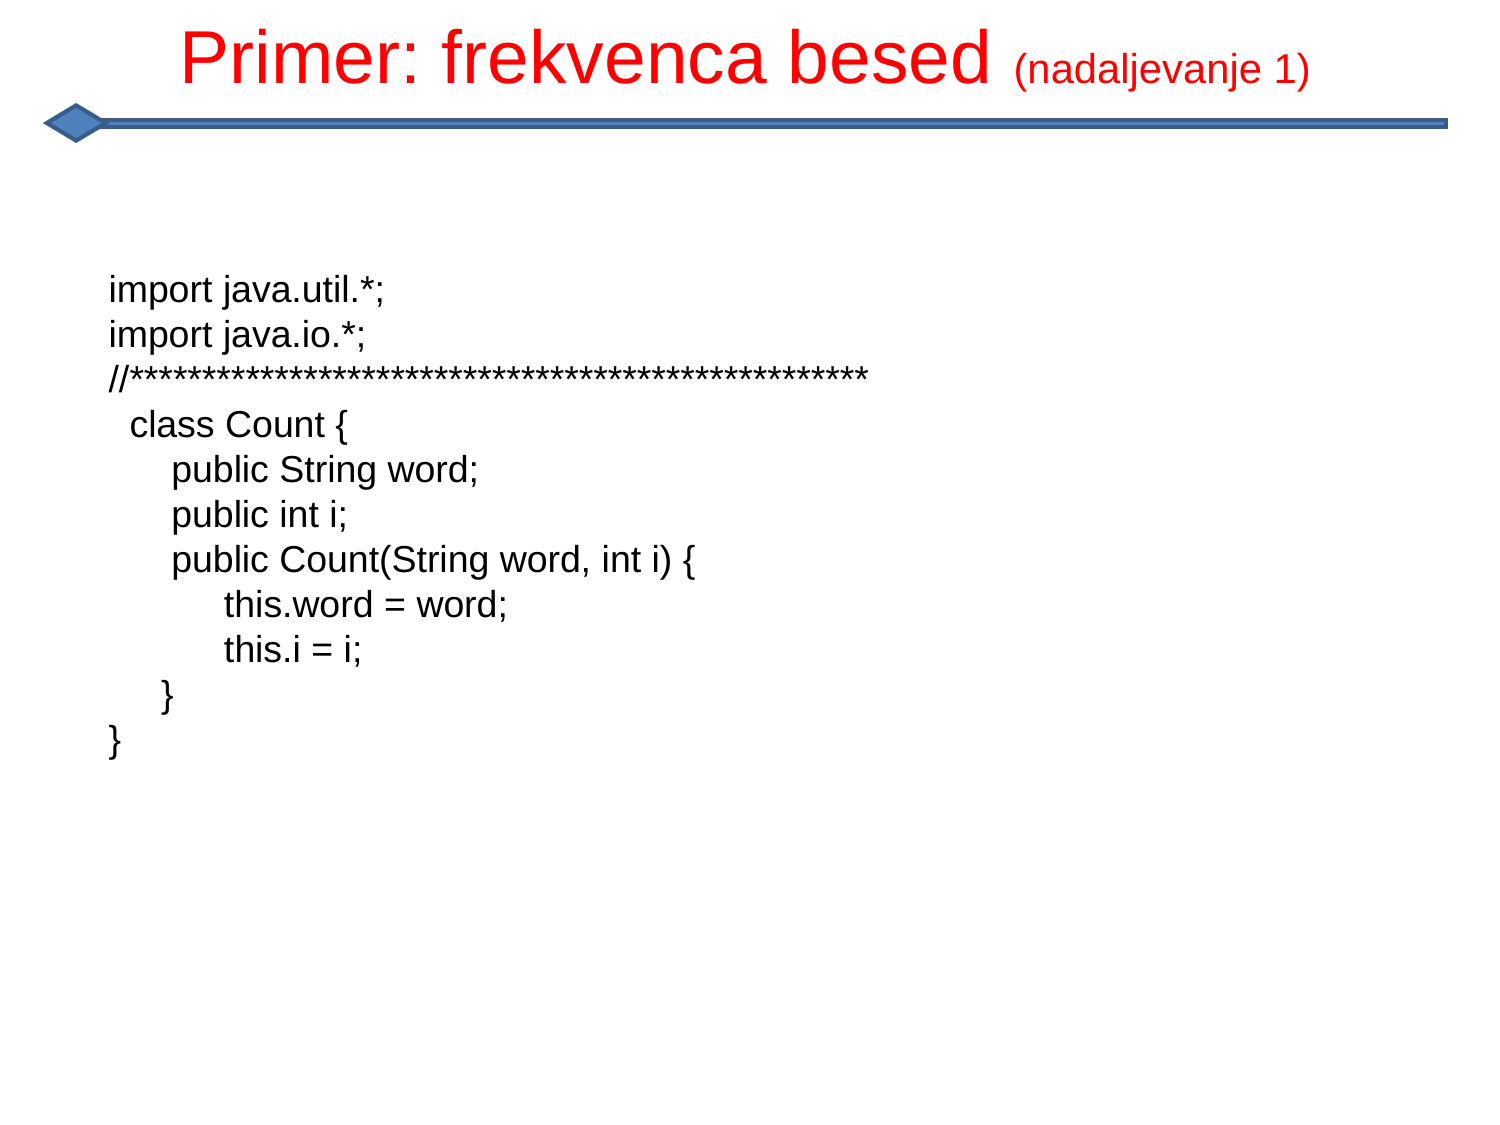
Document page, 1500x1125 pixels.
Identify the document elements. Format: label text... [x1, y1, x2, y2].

text_box import java.util.*; import java.io.*; //*************************************************** class Count { public String word; public int i; public Count(String word, int i) { this.word = word; this.i = i; } } [93, 257, 1372, 769]
title Primer: frekvenca besed (nadaljevanje 1) [70, 0, 1421, 108]
